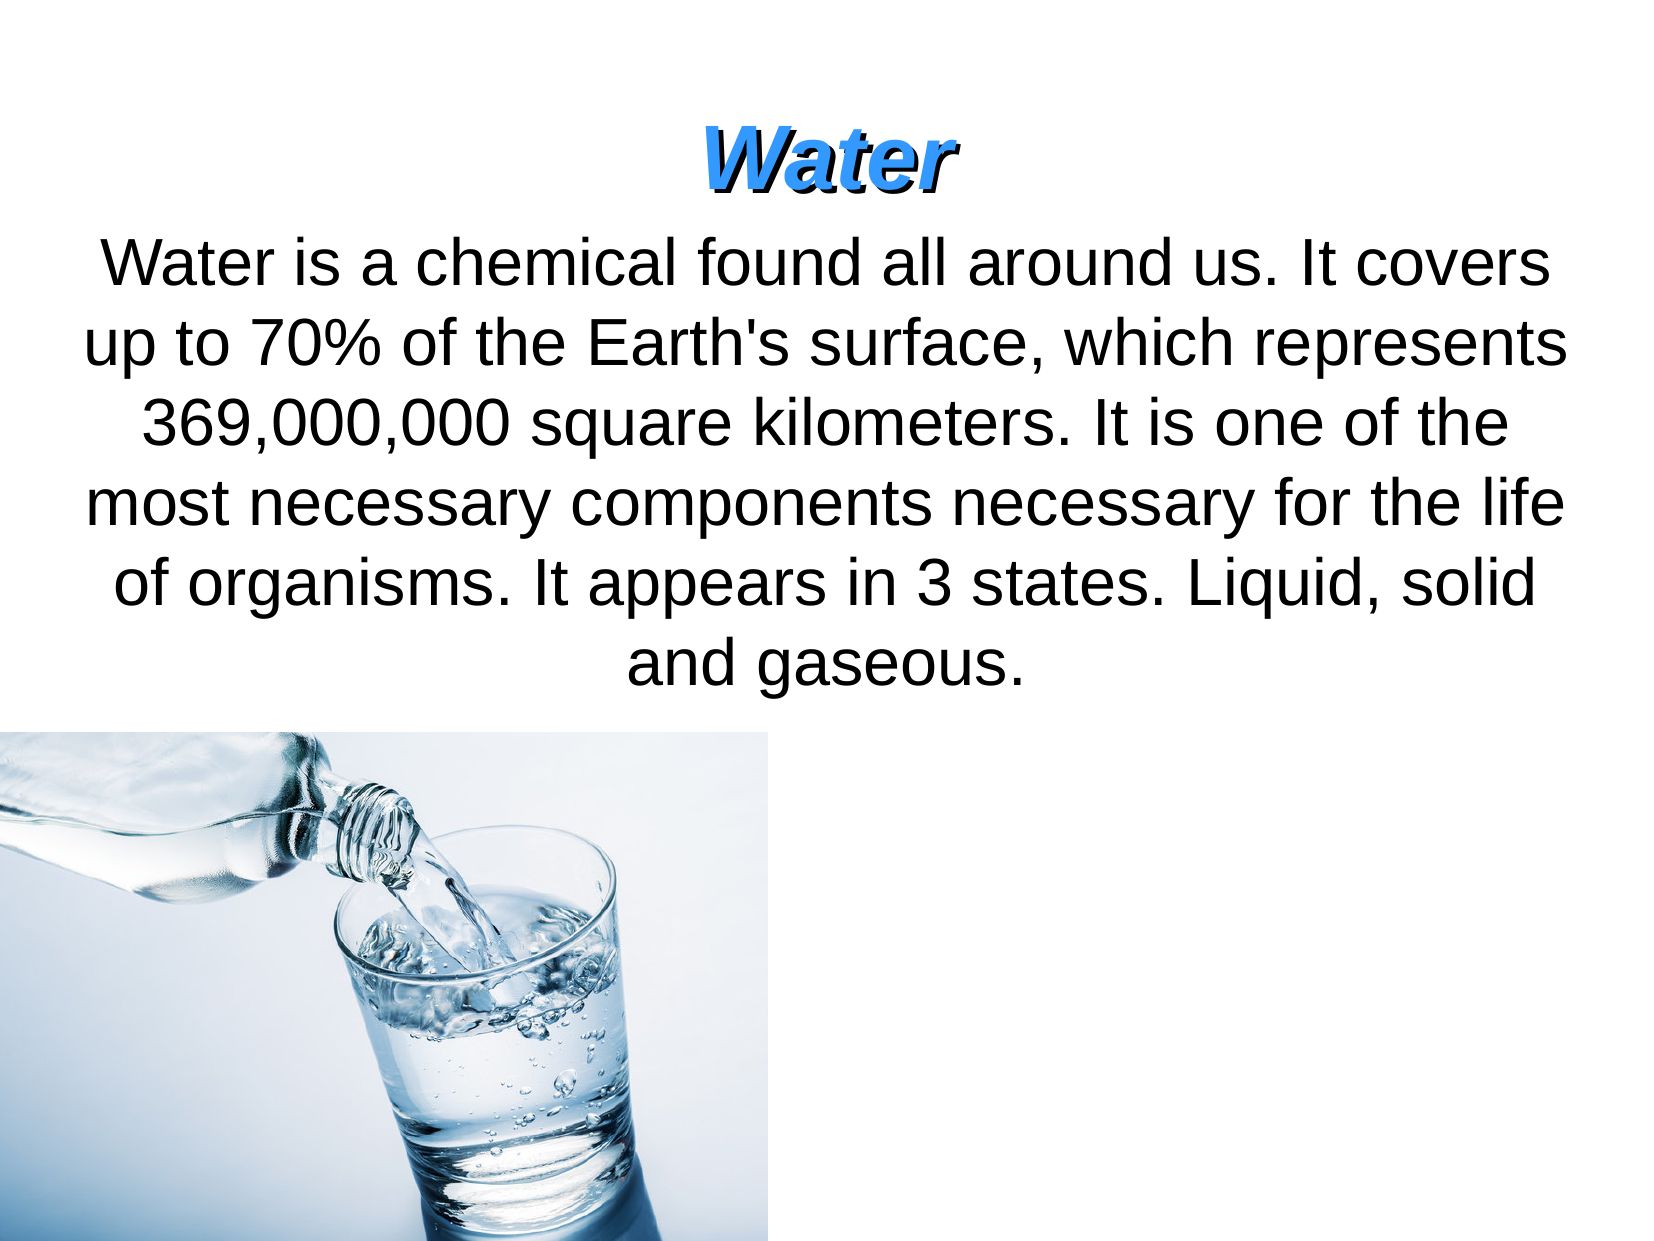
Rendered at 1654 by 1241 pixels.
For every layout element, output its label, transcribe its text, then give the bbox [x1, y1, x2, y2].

subtitle Water is a chemical found all around us. It covers up to 70% of the Earth's surface, which represents 369,000,000 square kilometers. It is one of the most necessary components necessary for the life of organisms. It appears in 3 states. Liquid, solid and gaseous. [82, 49, 1571, 868]
picture [0, 732, 768, 1241]
